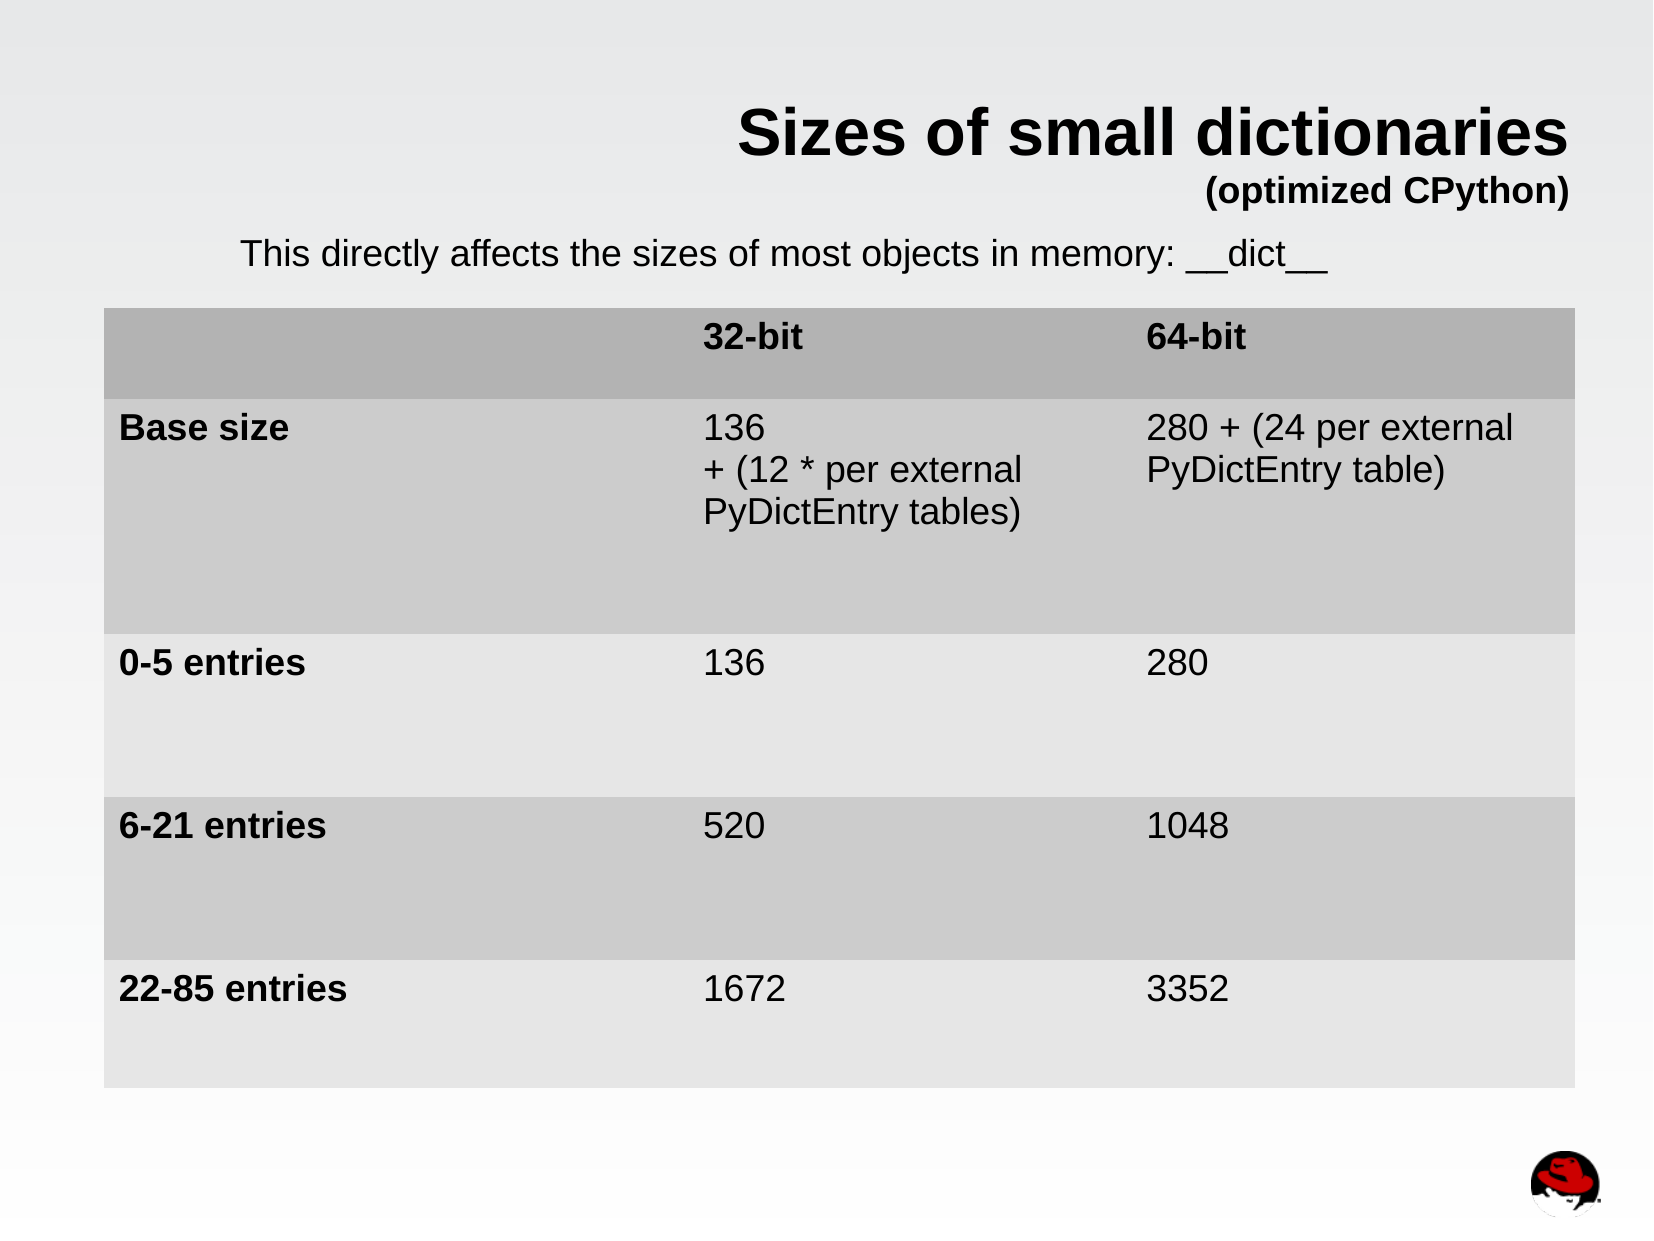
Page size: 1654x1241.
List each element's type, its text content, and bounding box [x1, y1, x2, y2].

table_cell 22-85 entries [104, 960, 688, 1088]
table_cell 1048 [1132, 797, 1575, 960]
table_header [104, 308, 688, 399]
table_cell 1672 [688, 960, 1132, 1088]
table_cell 136 + (12 * per external PyDictEntry tables) [688, 399, 1132, 634]
table_cell 520 [688, 797, 1132, 960]
table_cell 3352 [1132, 960, 1575, 1088]
table_cell Base size [104, 399, 688, 634]
table_cell 280 + (24 per external PyDictEntry table) [1132, 399, 1575, 634]
picture [0, 0, 1654, 1241]
table_header 64-bit [1132, 308, 1575, 399]
table_cell 0-5 entries [104, 634, 688, 797]
text_box This directly affects the sizes of most objects in memory: __dict__ [225, 225, 1343, 282]
table_cell 136 [688, 634, 1132, 797]
title Sizes of small dictionaries (optimized CPython) [82, 56, 1571, 250]
table_header 32-bit [688, 308, 1132, 399]
table_cell 6-21 entries [104, 797, 688, 960]
table_cell 280 [1132, 634, 1575, 797]
